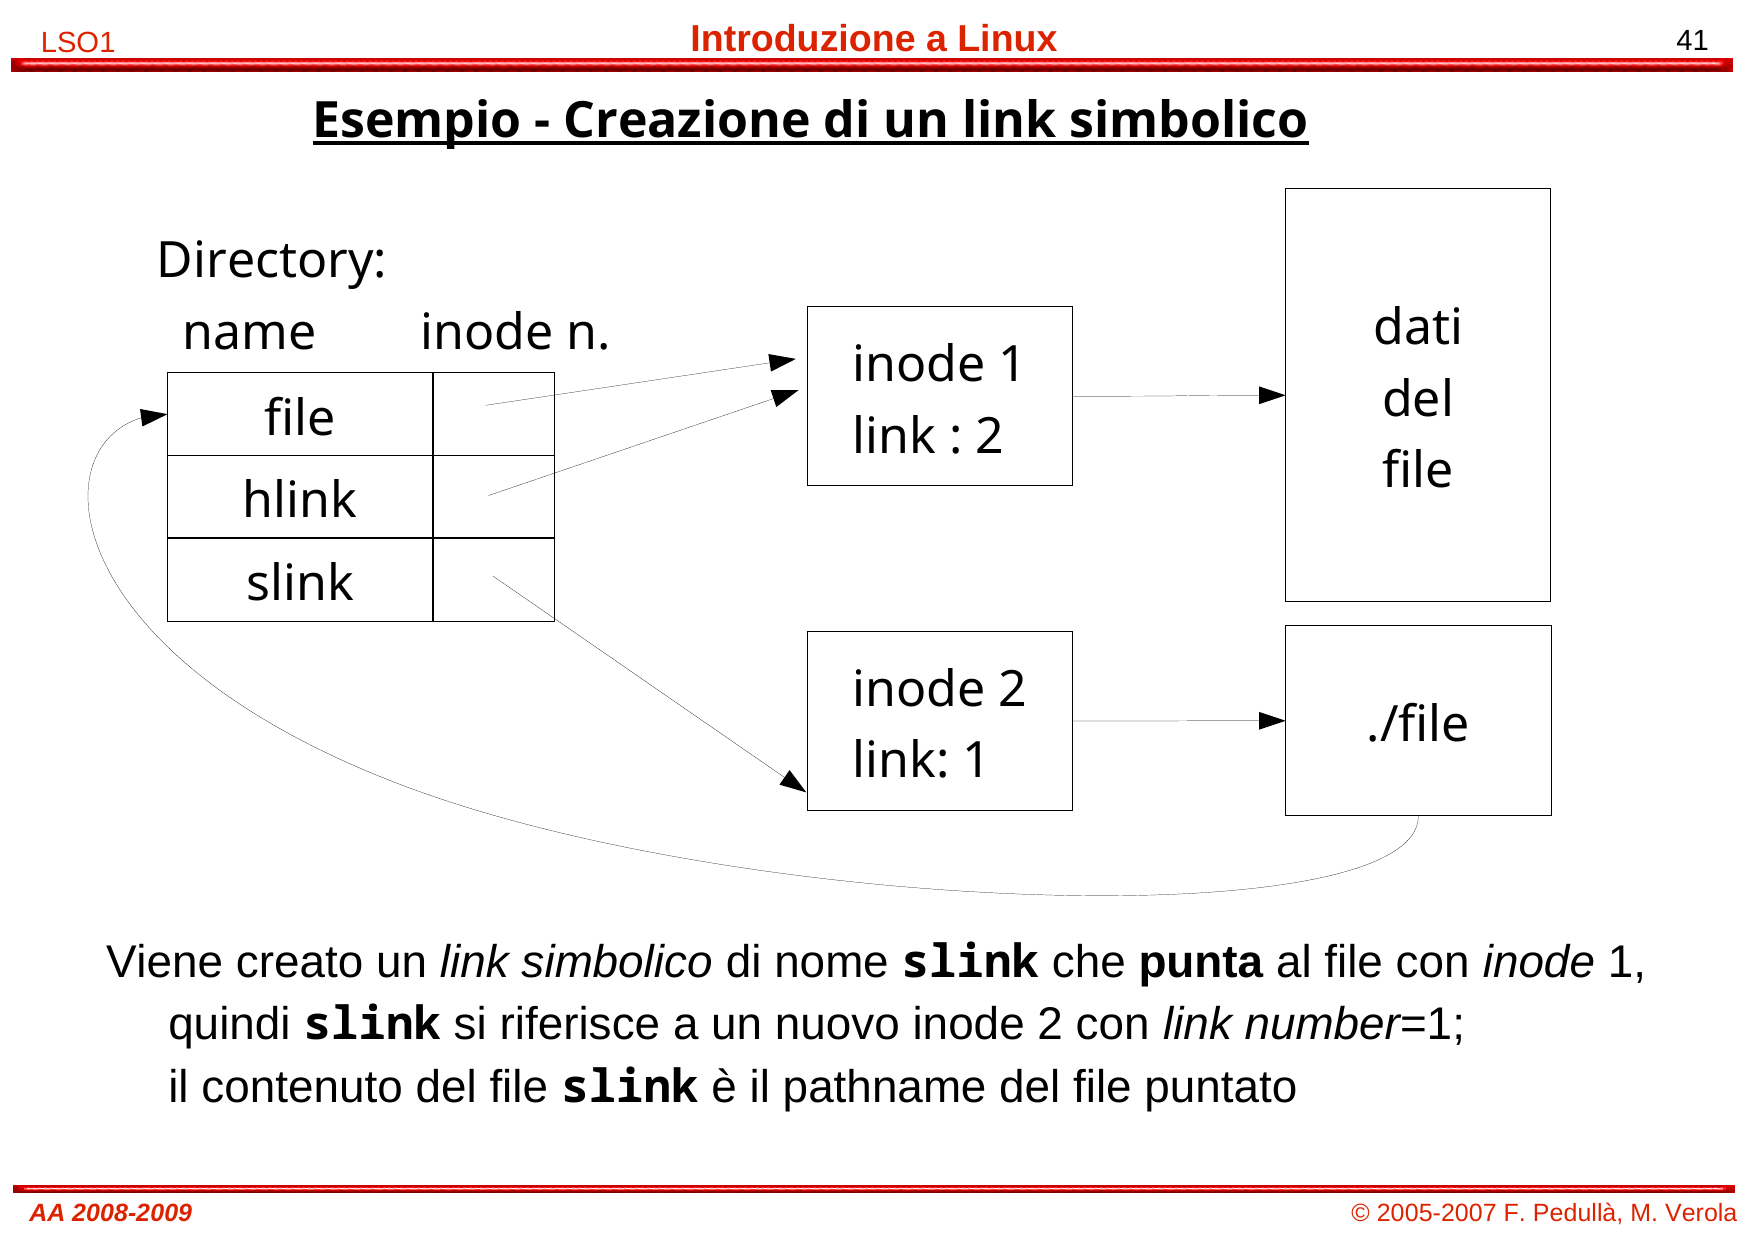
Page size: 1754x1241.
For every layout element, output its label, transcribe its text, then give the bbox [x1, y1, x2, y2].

text_box slink [167, 537, 433, 622]
text_box Directory: name inode n. [156, 220, 672, 377]
text_box ./file [1285, 625, 1552, 816]
title Esempio - Creazione di un link simbolico [312, 77, 1453, 163]
picture [11, 58, 1733, 72]
text_box dati del file [1285, 188, 1551, 602]
picture [13, 1185, 1735, 1193]
text_box inode 1 link : 2 [807, 306, 1073, 486]
text_box file [167, 377, 433, 455]
text_box hlink [167, 455, 433, 537]
list Viene creato un link simbolico di nome slink che punta al file con inode 1, quindi slink si riferisce a un nuovo inode 2 con link number=1; il contenuto del file slink è il pathname del file puntato [106, 928, 1660, 1111]
text_box inode 2 link: 1 [807, 631, 1073, 811]
